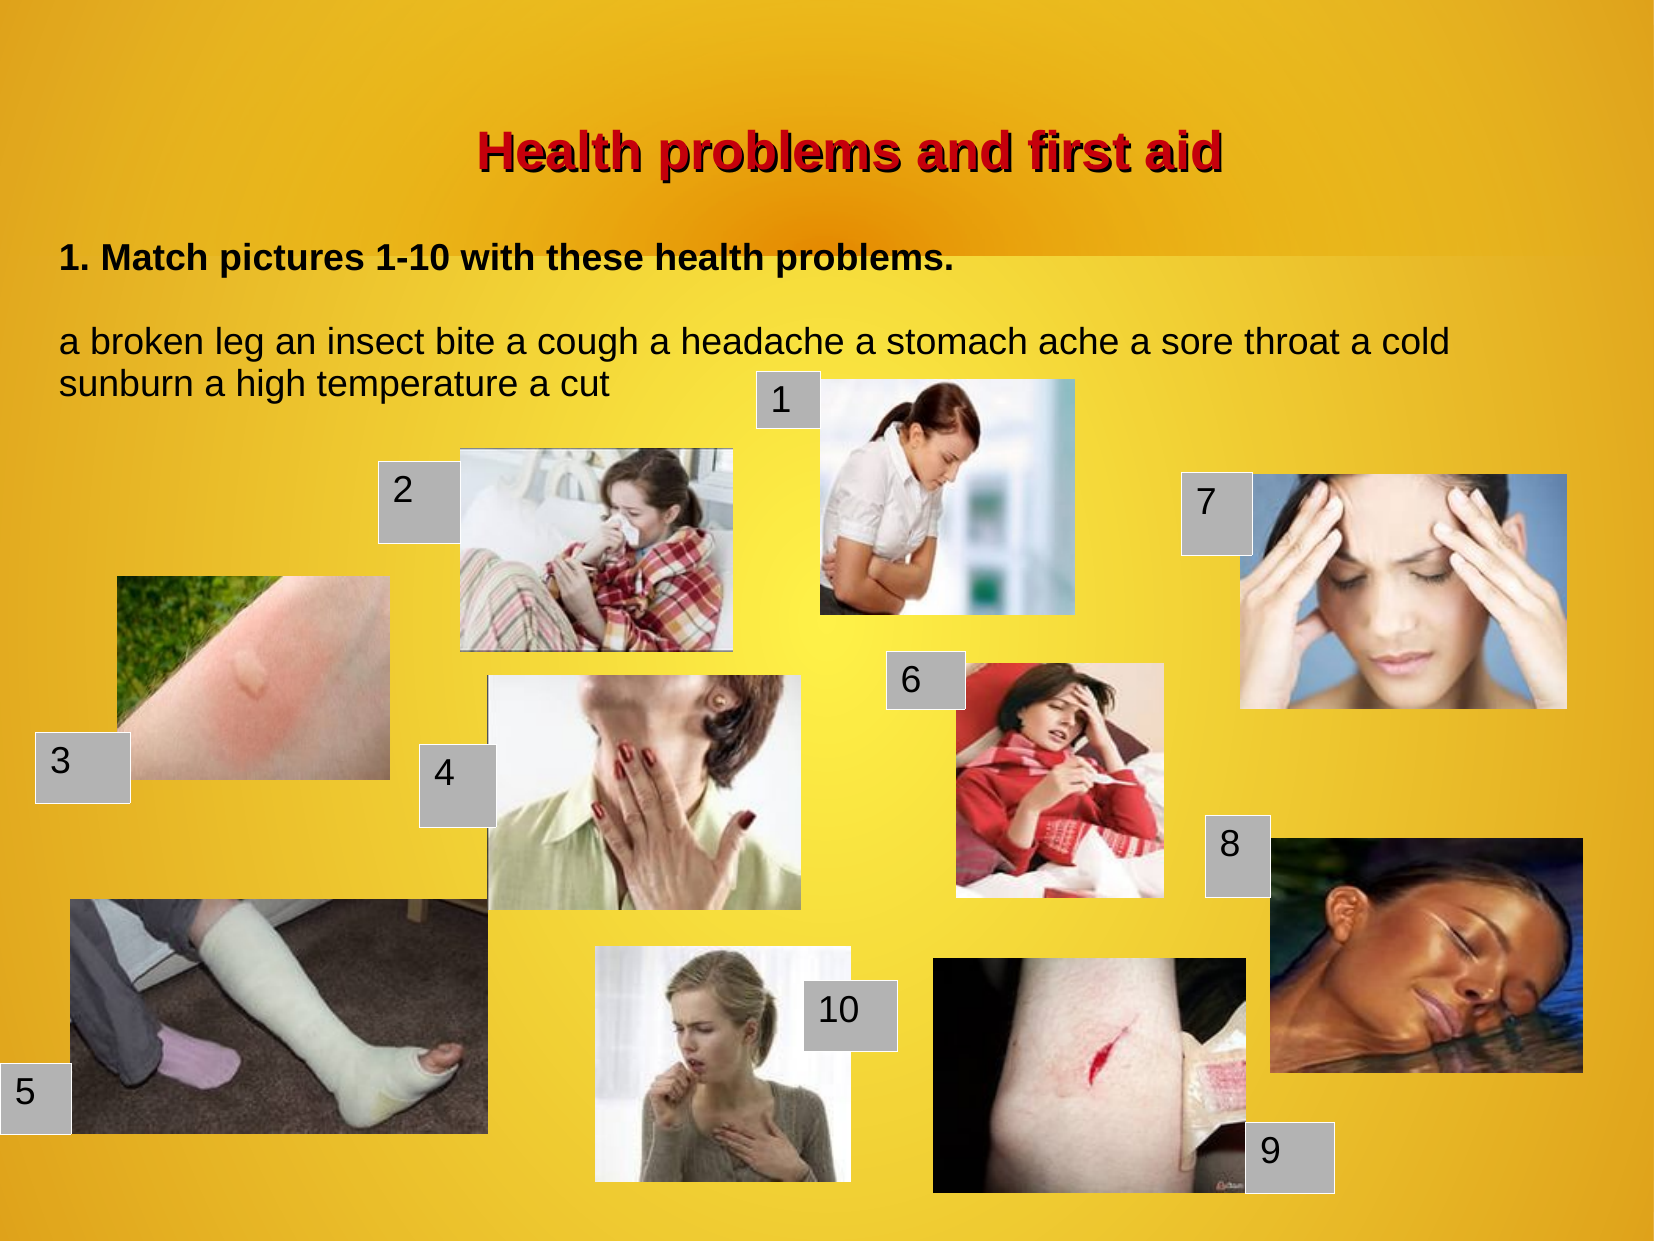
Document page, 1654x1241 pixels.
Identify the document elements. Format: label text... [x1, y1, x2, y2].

picture [460, 448, 733, 652]
table_header 3 [36, 733, 130, 803]
table_header 7 [1182, 473, 1252, 555]
table_header 2 [379, 462, 460, 543]
table_header 9 [1246, 1123, 1334, 1193]
table_header 6 [887, 652, 965, 709]
table_header 5 [1, 1064, 71, 1134]
table_header 10 [804, 981, 897, 1051]
picture [956, 663, 1164, 898]
title Health problems and first aid [106, 47, 1595, 255]
picture [117, 576, 390, 780]
picture [1240, 474, 1567, 709]
table_header 1 [757, 372, 820, 428]
picture [933, 958, 1246, 1193]
picture [820, 379, 1075, 615]
table_header 4 [420, 745, 496, 827]
table_header 8 [1206, 816, 1270, 897]
picture [595, 946, 851, 1182]
picture [1270, 838, 1583, 1073]
list 1. Match pictures 1-10 with these health problems. a broken leg an insect bite a cough a headache a stomach ache a sore throat a cold sunburn a high temperature a cut [59, 236, 1548, 956]
picture [70, 675, 801, 1134]
